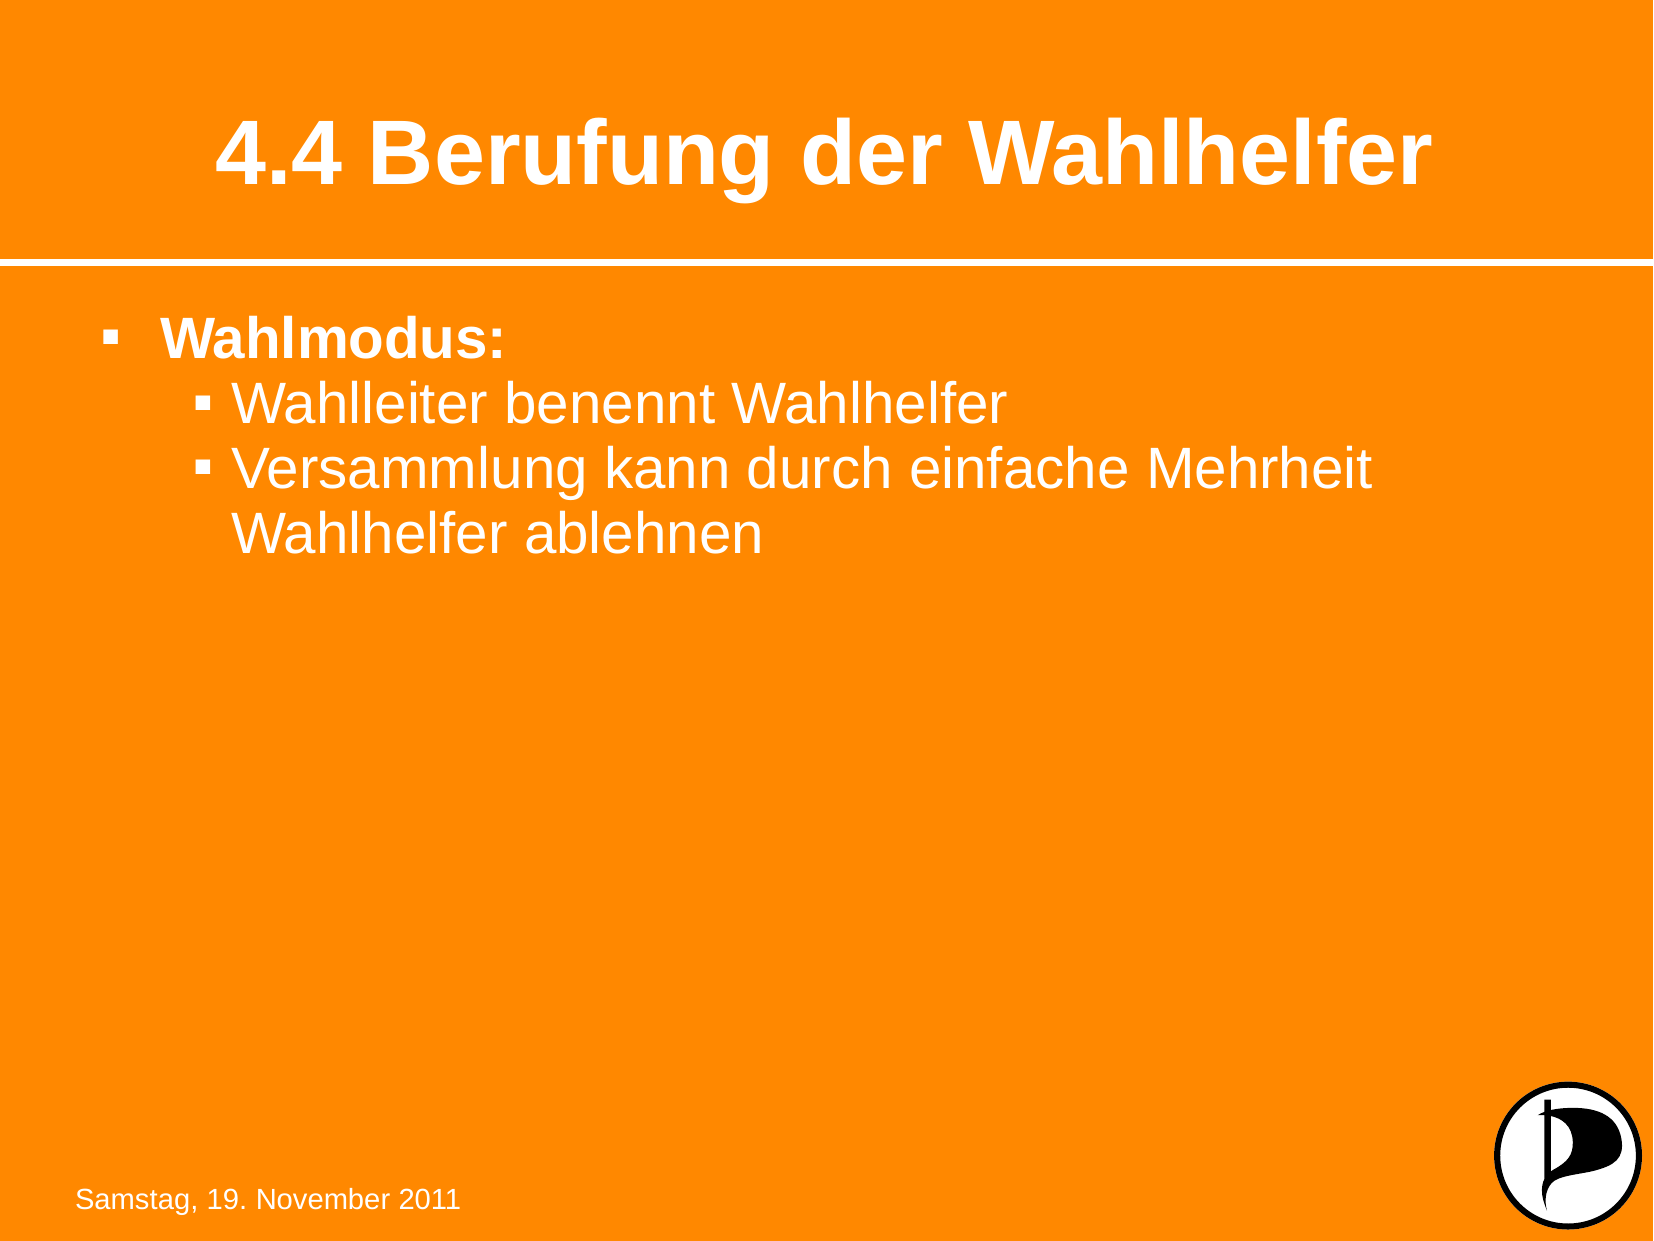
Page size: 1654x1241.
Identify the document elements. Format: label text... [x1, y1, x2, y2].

subtitle Wahlmodus: Wahlleiter benennt Wahlhelfer Versammlung kann durch einfache Mehrheit Wahlhelfer ablehnen [75, 306, 1563, 976]
title 4.4 Berufung der Wahlhelfer [37, 49, 1613, 257]
